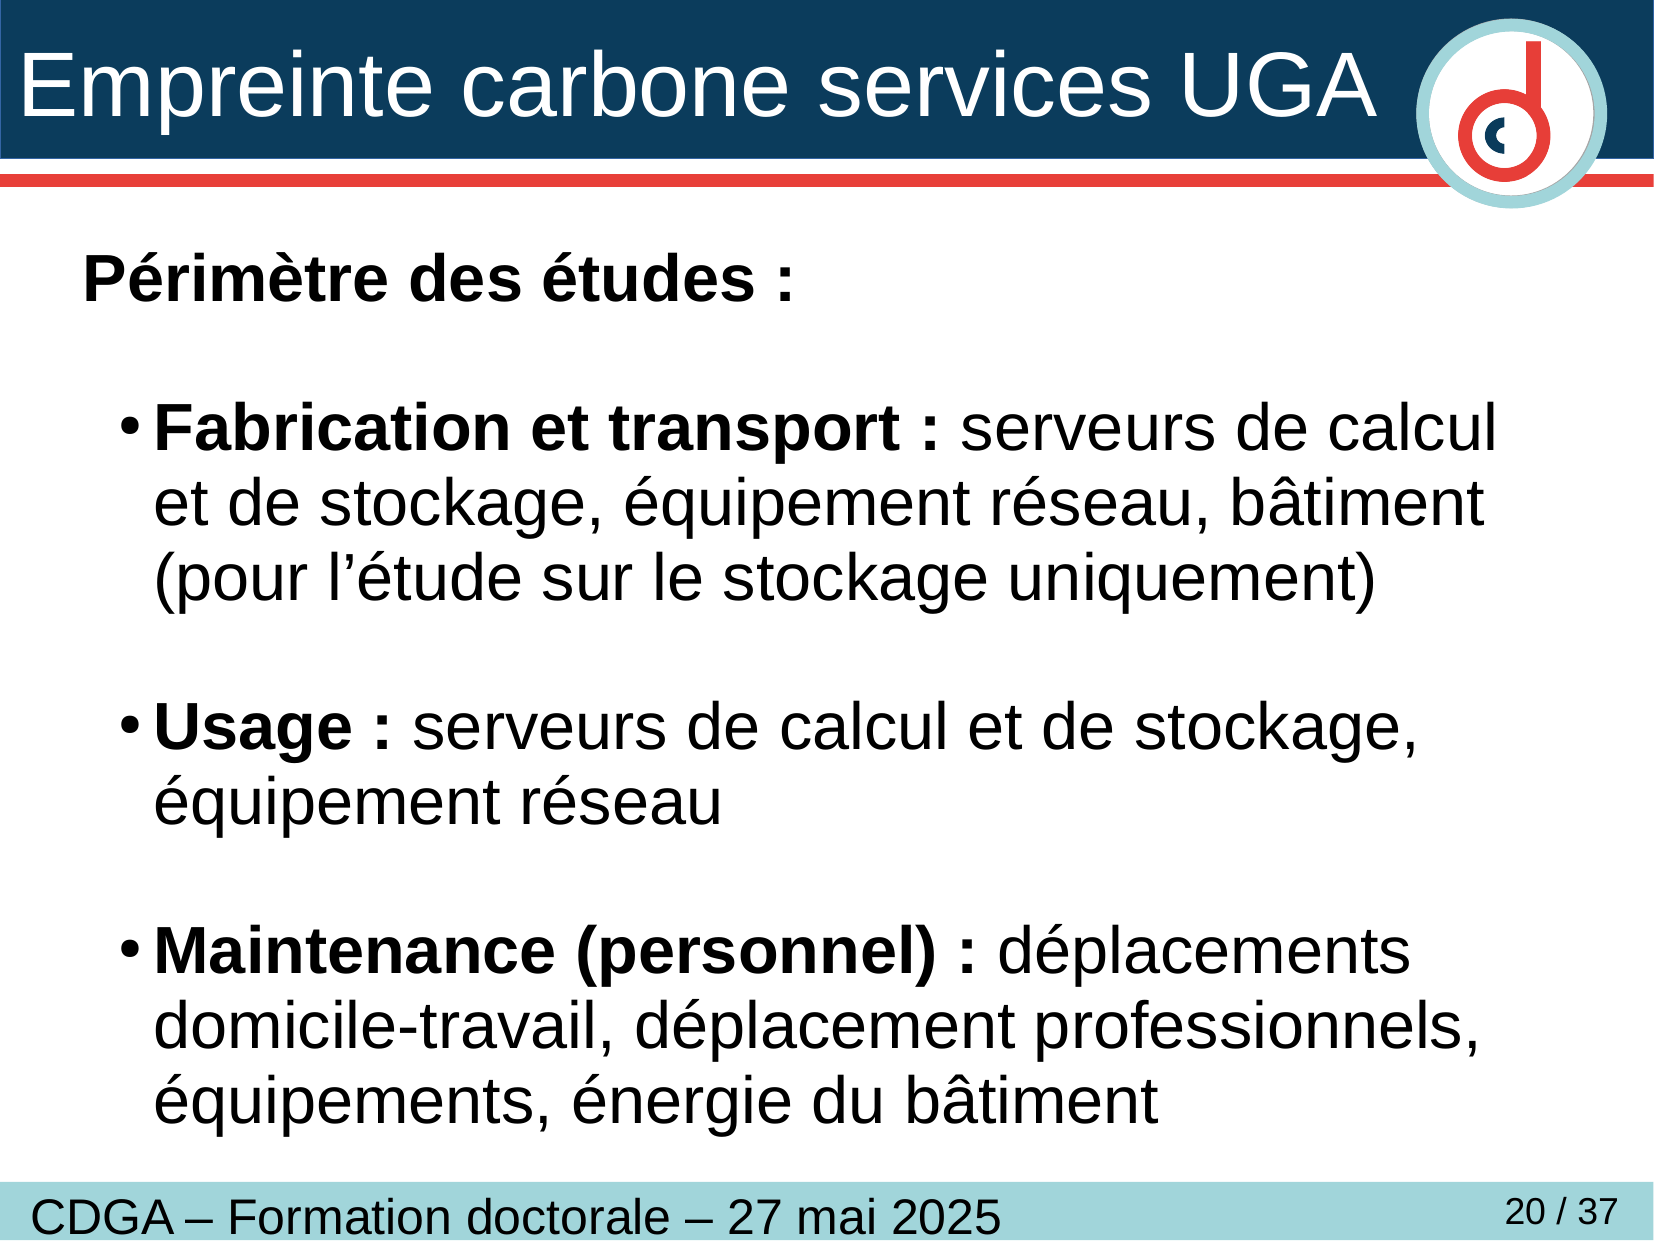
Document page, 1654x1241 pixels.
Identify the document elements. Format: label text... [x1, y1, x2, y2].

title Empreinte carbone services UGA [17, 11, 1412, 159]
subtitle Périmètre des études : Fabrication et transport : serveurs de calcul et de stockage, équipement réseau, bâtiment (pour l’étude sur le stockage uniquement) Usage : serveurs de calcul et de stockage, équipement réseau Maintenance (personnel) : déplacements domicile-travail, déplacement professionnels, équipements, énergie du bâtiment [82, 201, 1571, 1178]
